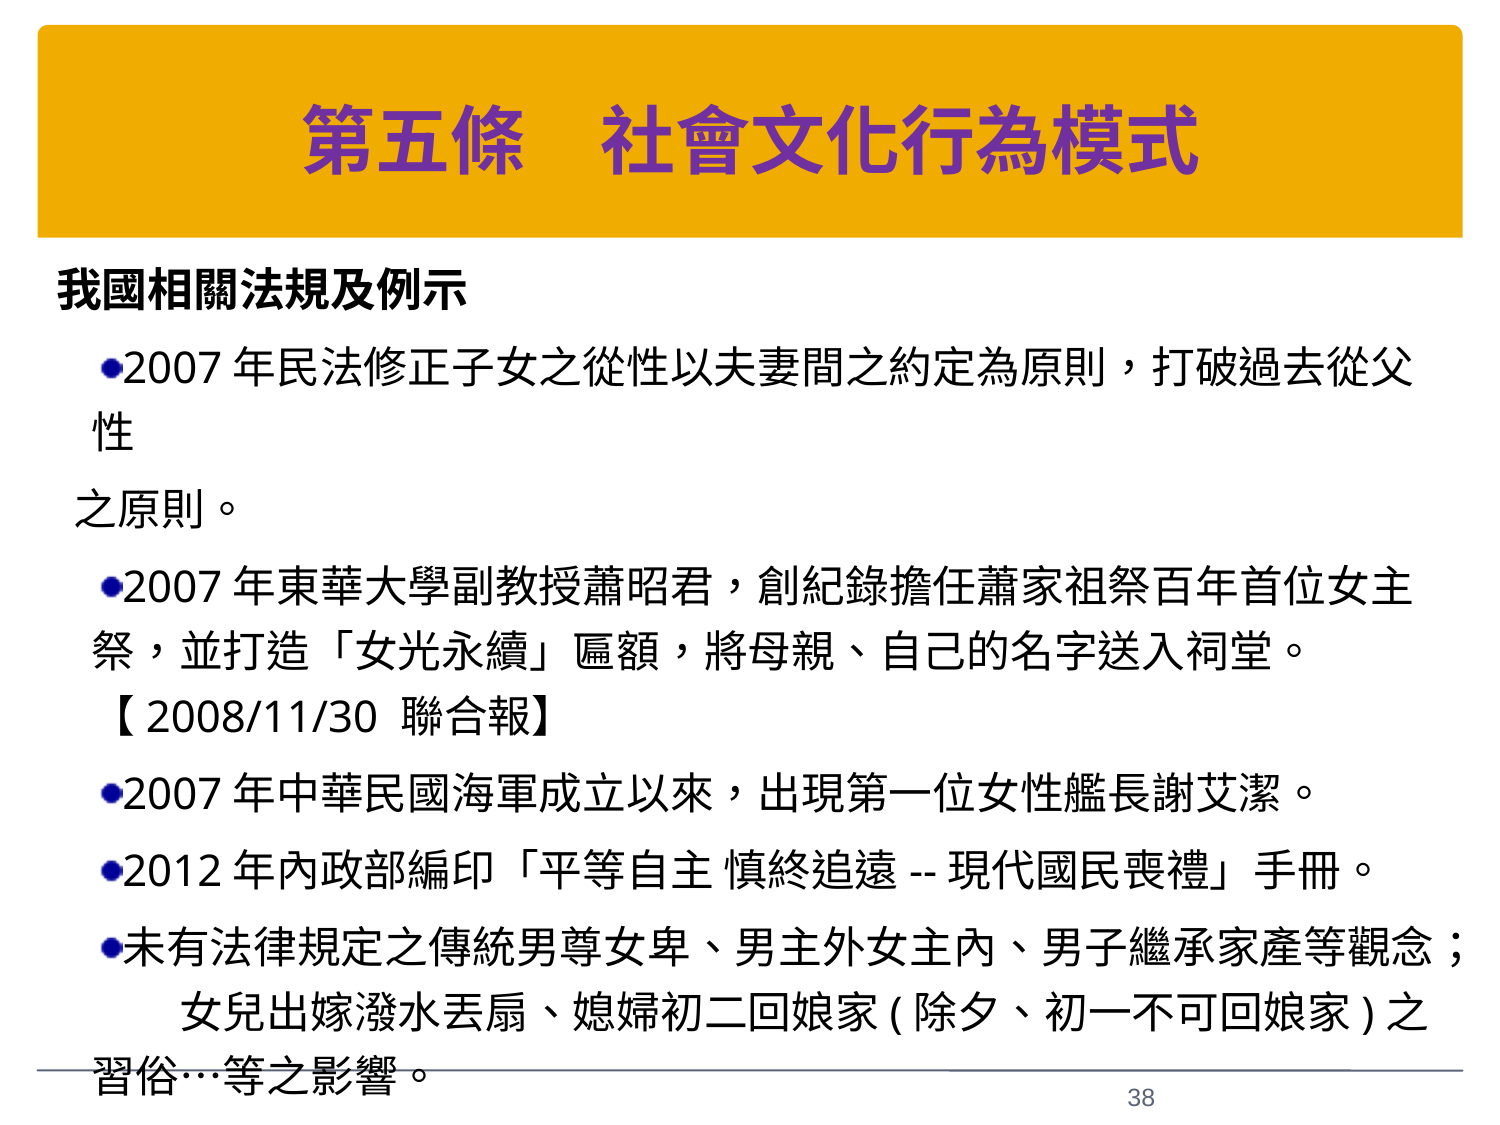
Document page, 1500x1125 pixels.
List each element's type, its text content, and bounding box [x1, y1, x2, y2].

picture [91, 351, 123, 382]
text_box 我國相關法規及例示 2007年民法修正子女之從性以夫妻間之約定為原則，打破過去從父性 之原則。 2007年東華大學副教授蕭昭君，創紀錄擔任蕭家祖祭百年首位女主祭，並打造「女光永續」匾額，將母親、自己的名字送入祠堂。【2008/11/30 聯合報】 2007年中華民國海軍成立以來，出現第一位女性艦長謝艾潔。 2012年內政部編印「平等自主 慎終追遠--現代國民喪禮」手冊。 未有法律規定之傳統男尊女卑、男主外女主內、男子繼承家產等觀念； 女兒出嫁潑水丟扇、媳婦初二回娘家(除夕、初一不可回娘家)之習俗…等之影響。 [41, 243, 1471, 1125]
picture [91, 930, 123, 962]
title 第五條 社會文化行為模式 [50, 45, 1451, 233]
picture [91, 569, 123, 601]
picture [91, 853, 123, 885]
picture [91, 776, 123, 807]
